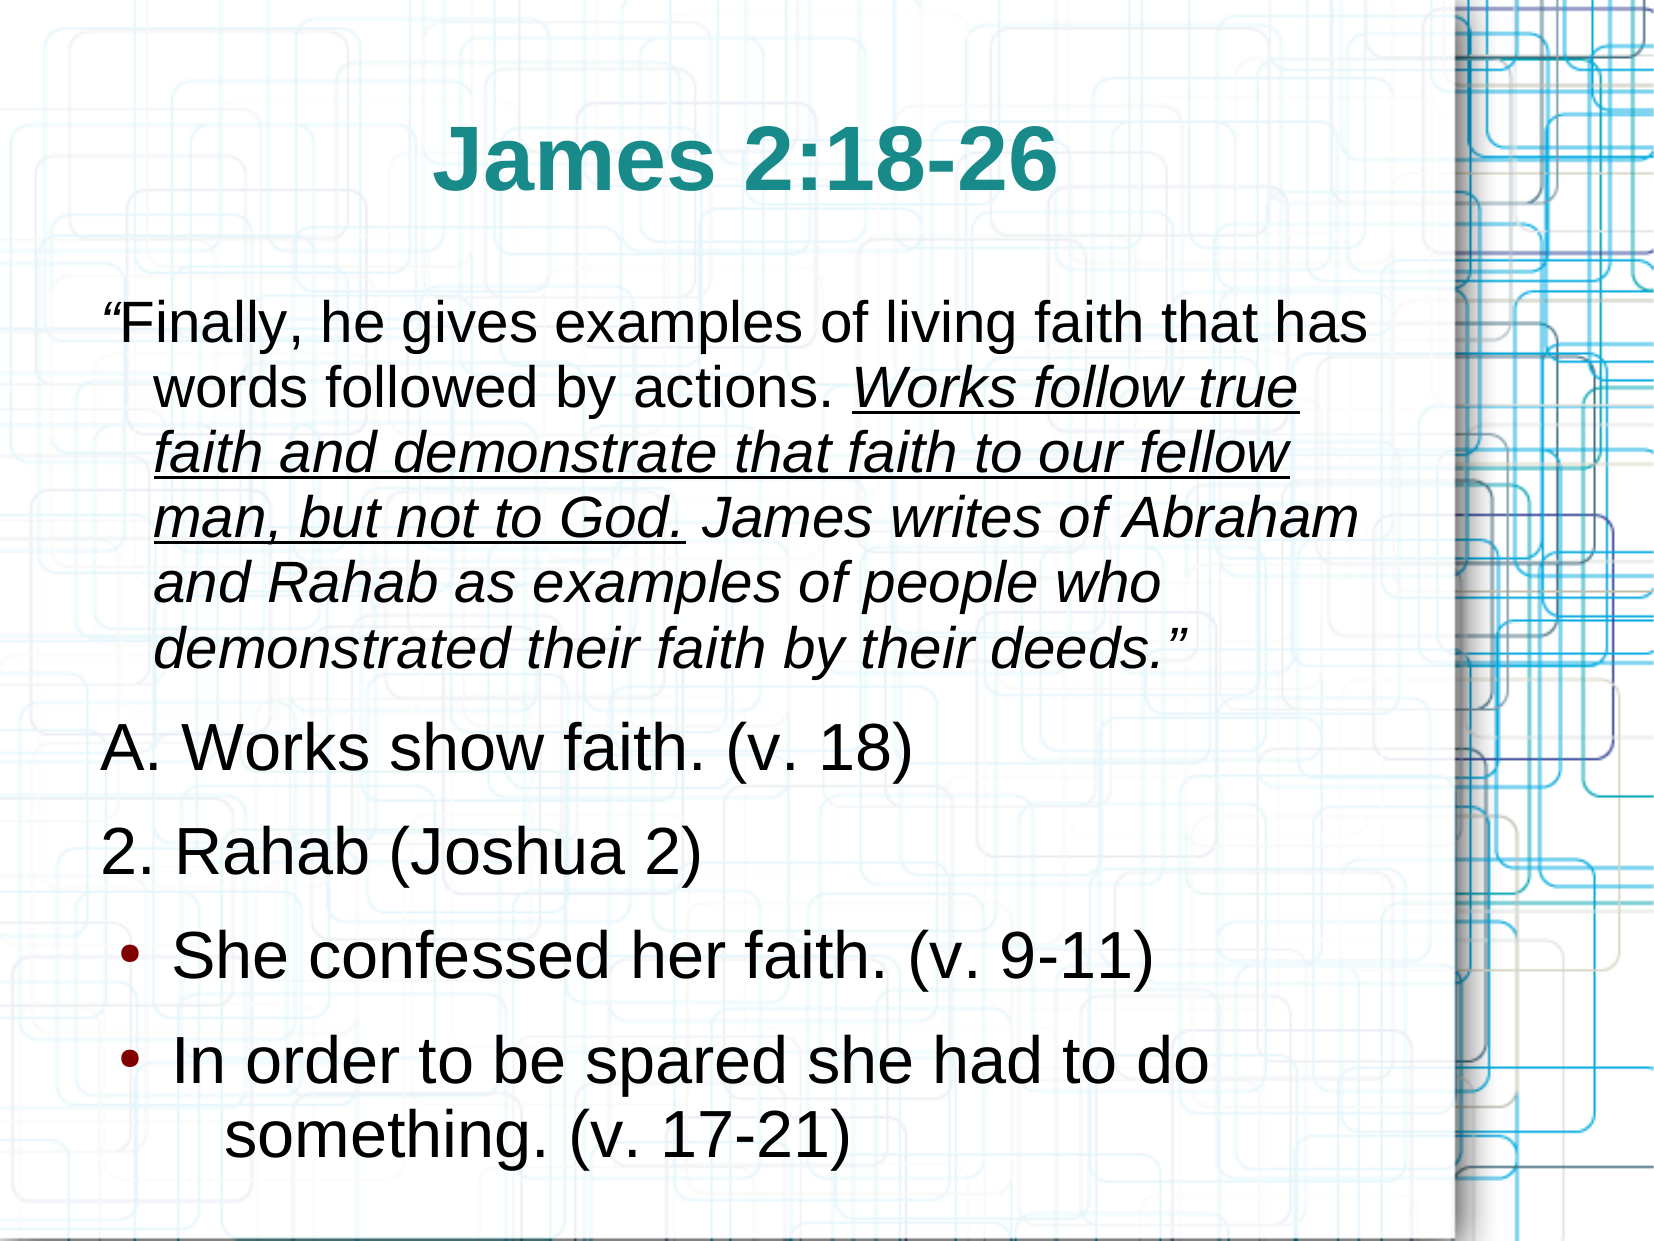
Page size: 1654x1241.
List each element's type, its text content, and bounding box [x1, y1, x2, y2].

list “Finally, he gives examples of living faith that has words followed by actions. Works follow true faith and demonstrate that faith to our fellow man, but not to God. James writes of Abraham and Rahab as examples of people who demonstrated their faith by their deeds.” A. Works show faith. (v. 18) 2. Rahab (Joshua 2) She confessed her faith. (v. 9-11) In order to be spared she had to do something. (v. 17-21) [82, 290, 1418, 1241]
picture [0, 0, 1654, 1241]
title James 2:18-26 [66, 55, 1426, 263]
